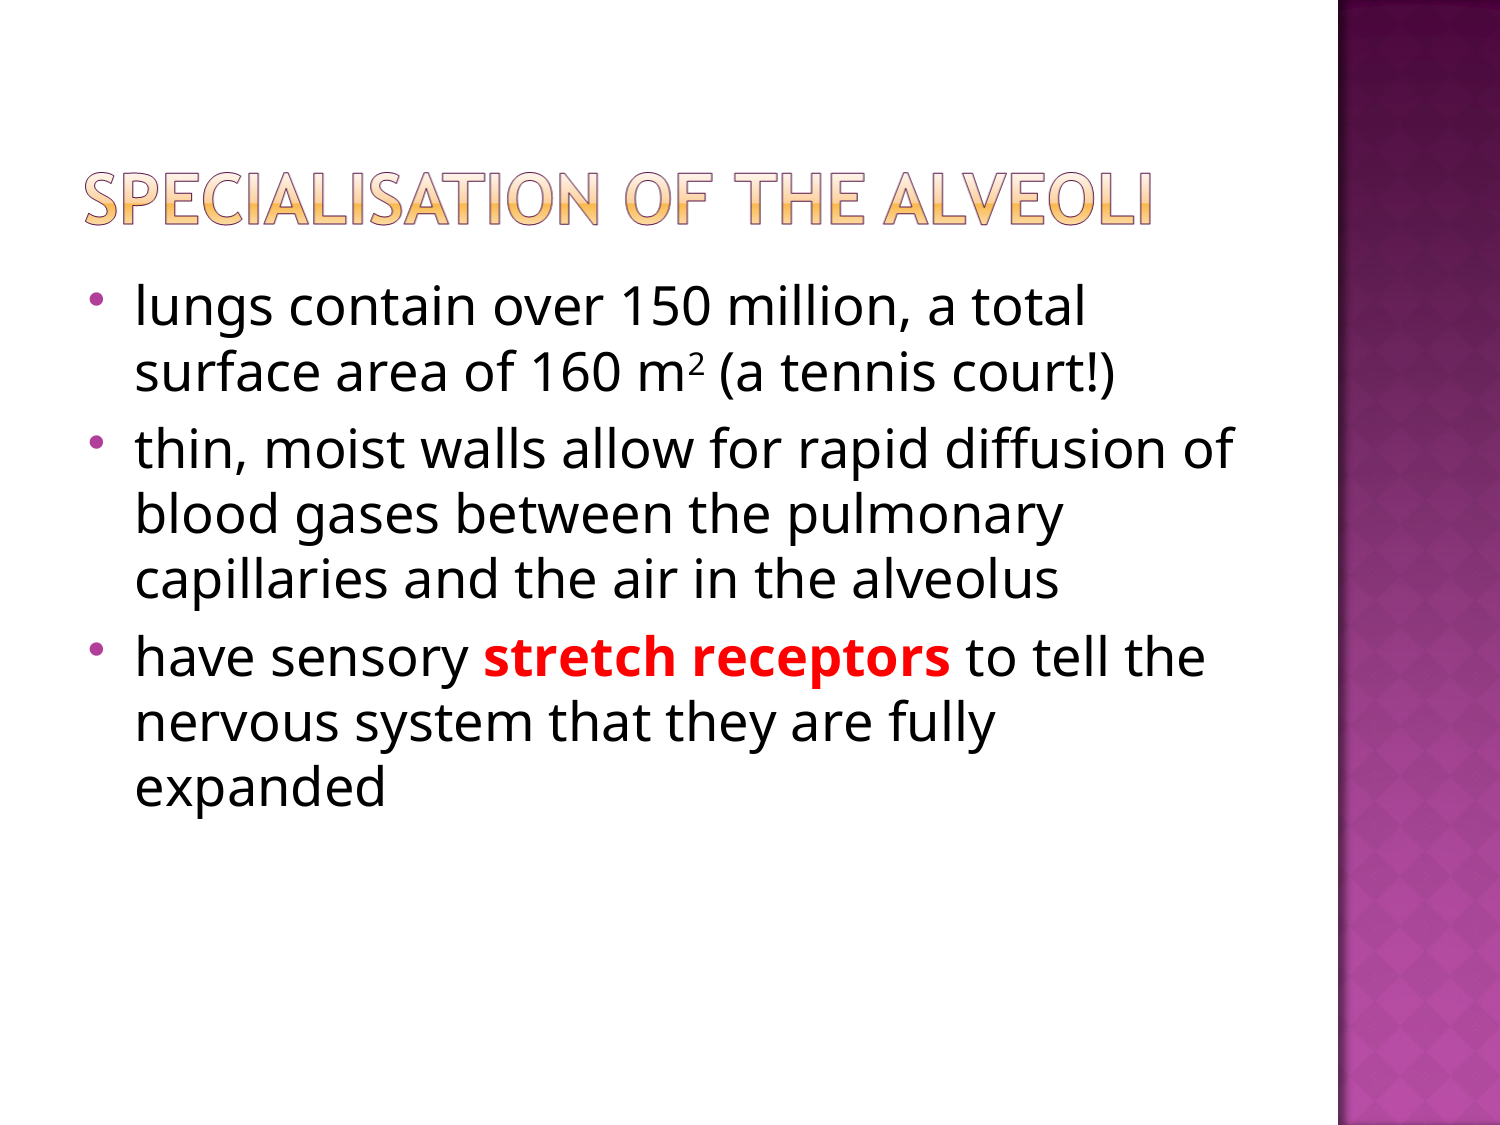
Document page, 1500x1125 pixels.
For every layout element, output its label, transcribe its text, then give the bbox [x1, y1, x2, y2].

list lungs contain over 150 million, a total surface area of 160 m2 (a tennis court!) thin, moist walls allow for rapid diffusion of blood gases between the pulmonary capillaries and the air in the alveolus have sensory stretch receptors to tell the nervous system that they are fully expanded [75, 263, 1263, 1060]
text_box [40, 52, 1265, 241]
picture [1337, 0, 1500, 1125]
